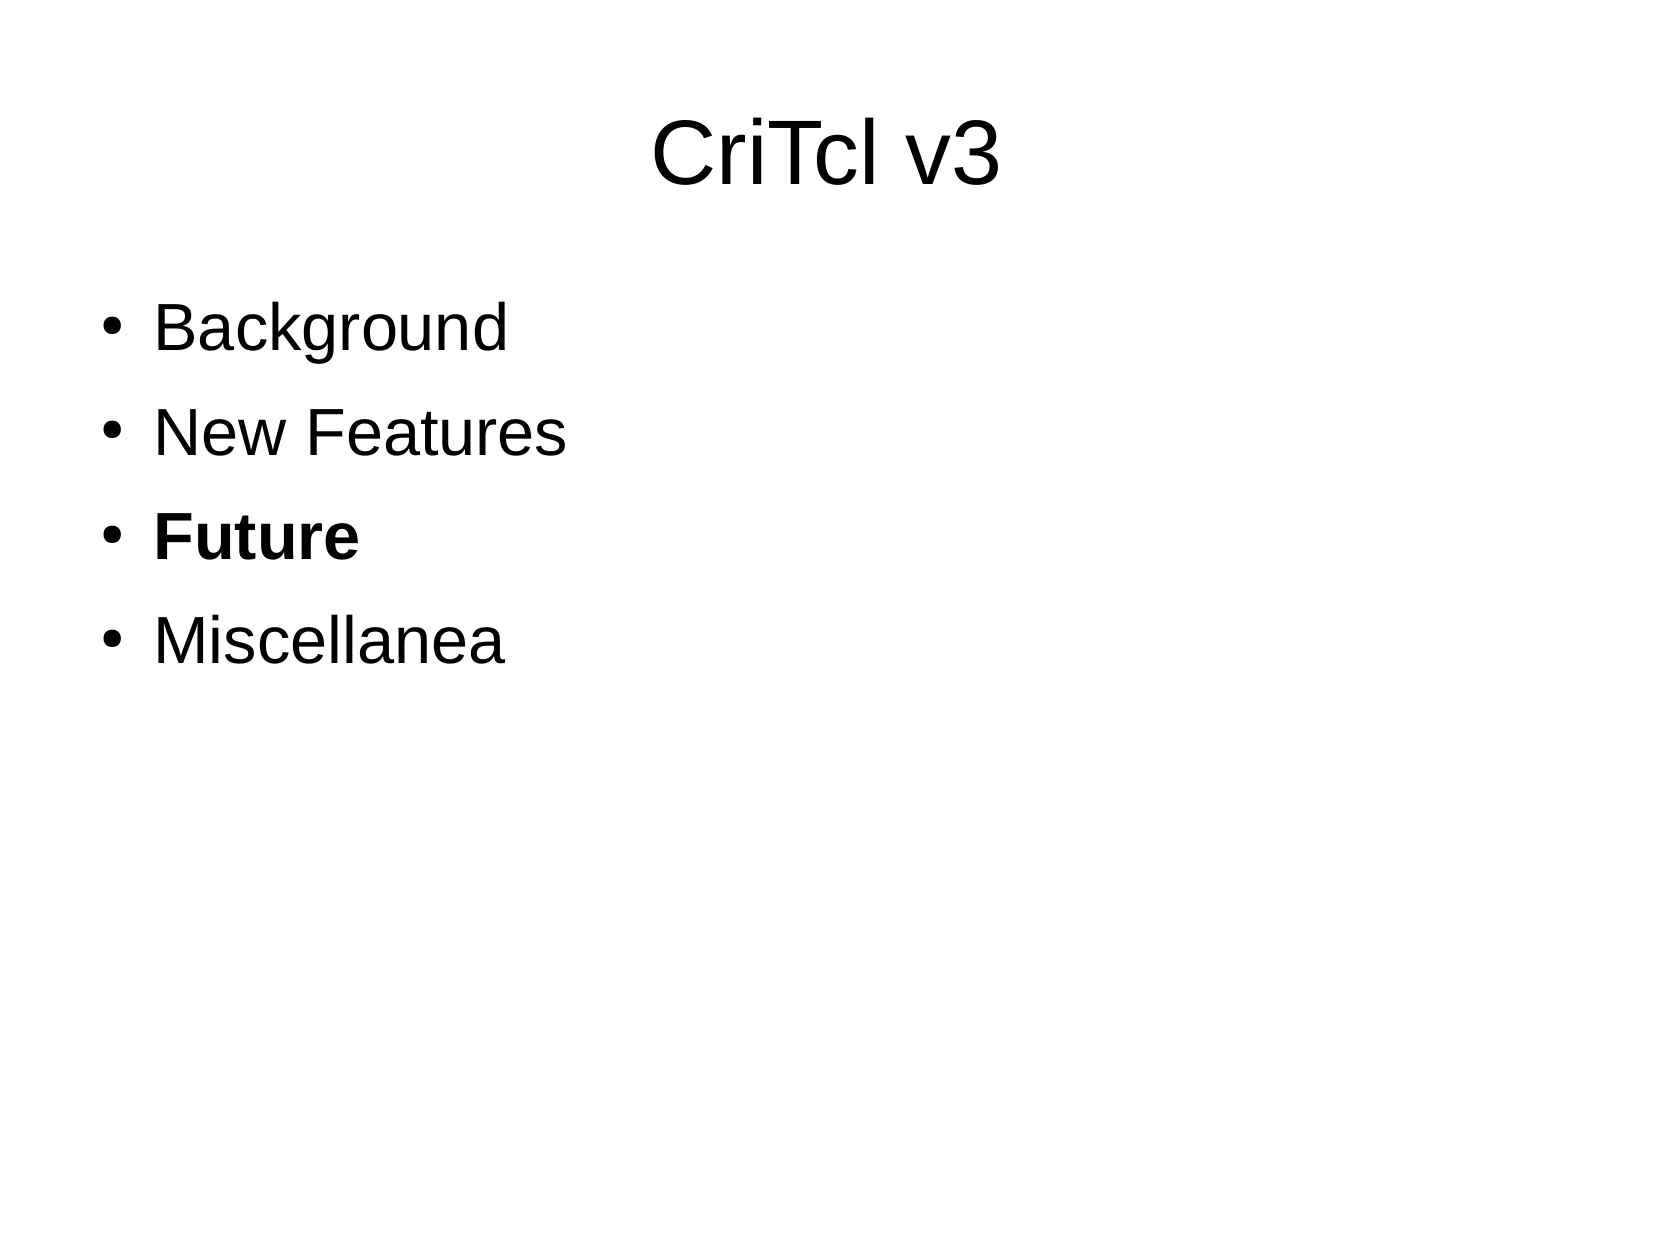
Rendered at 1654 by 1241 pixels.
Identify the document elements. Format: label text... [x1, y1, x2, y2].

list Background New Features Future Miscellanea [82, 290, 1571, 1094]
title CriTcl v3 [82, 56, 1571, 250]
